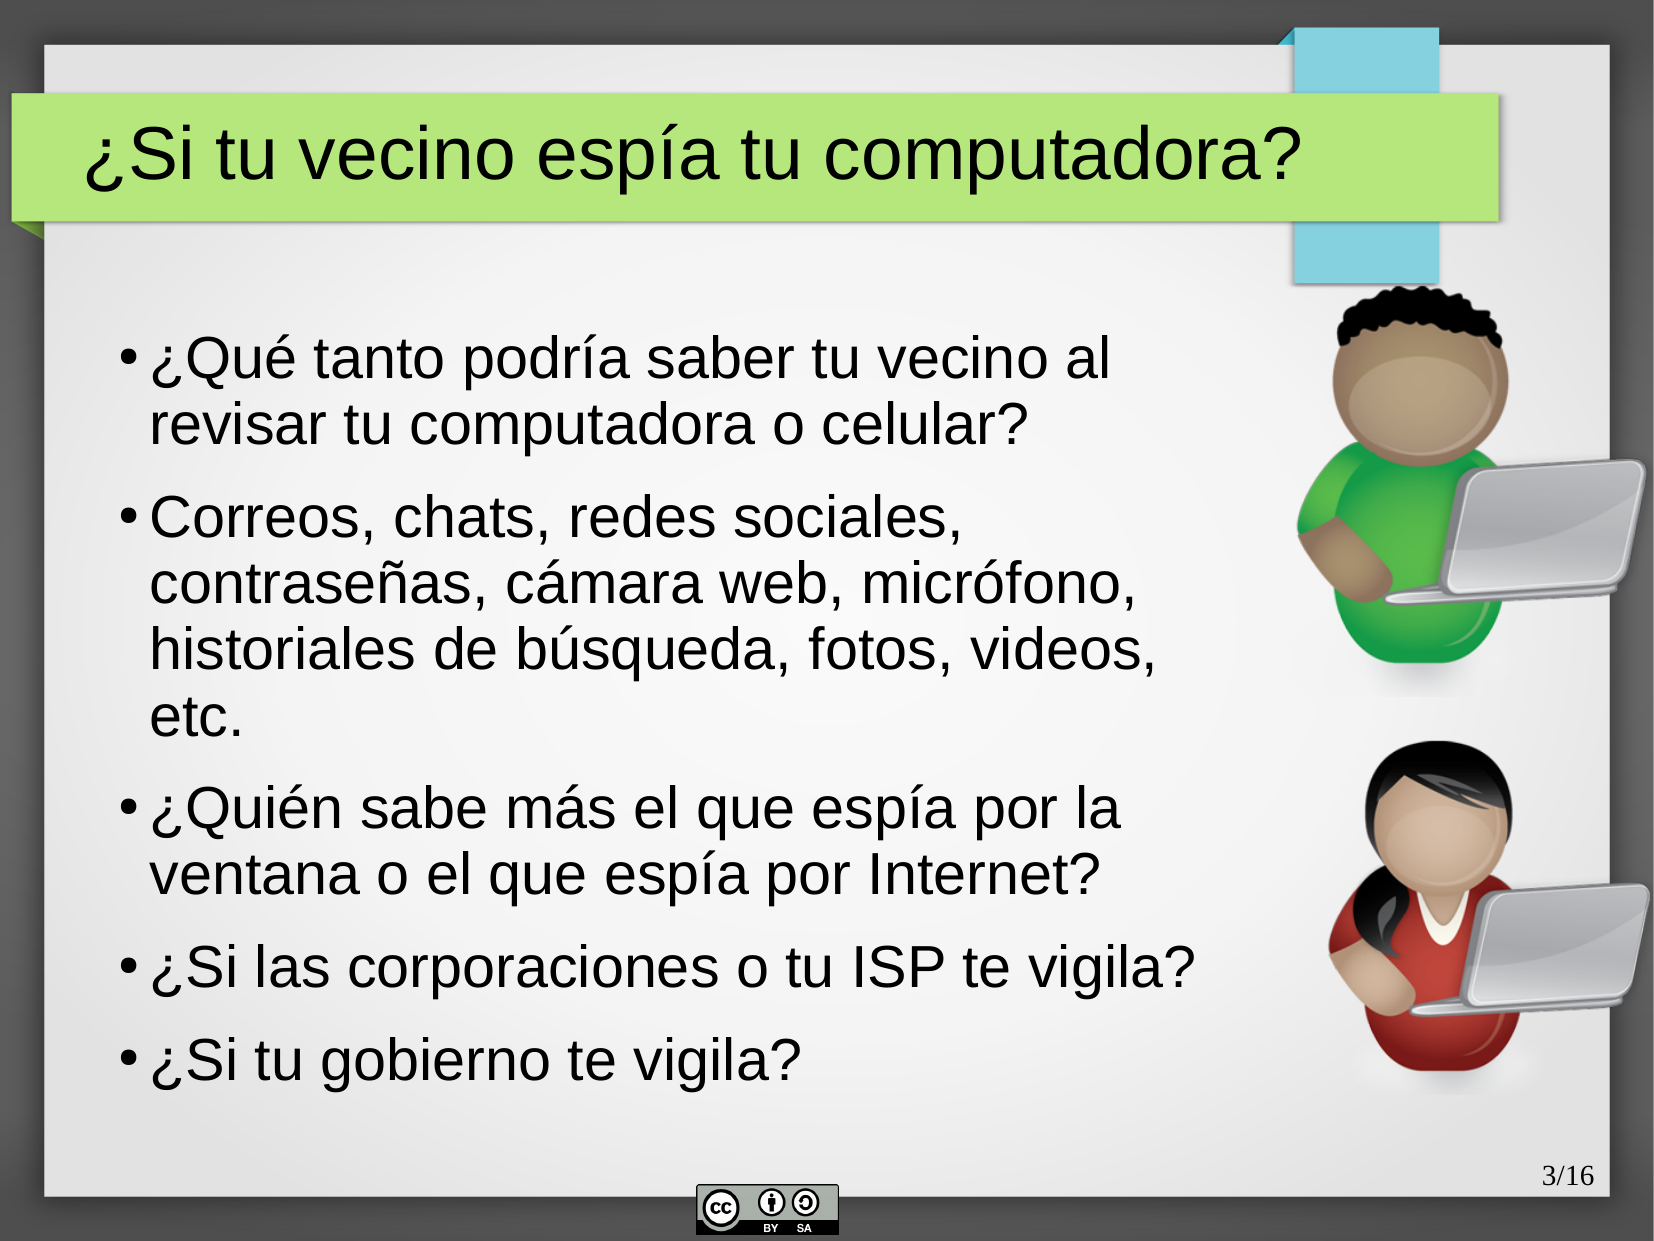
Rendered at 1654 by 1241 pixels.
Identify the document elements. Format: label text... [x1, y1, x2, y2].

picture [0, 0, 1654, 1241]
title ¿Si tu vecino espía tu computadora? [82, 69, 1489, 238]
list ¿Qué tanto podría saber tu vecino al revisar tu computadora o celular? Correos, chats, redes sociales, contraseñas, cámara web, micrófono, historiales de búsqueda, fotos, videos, etc. ¿Quién sabe más el que espía por la ventana o el que espía por Internet? ¿Si las corporaciones o tu ISP te vigila? ¿Si tu gobierno te vigila? [118, 324, 1241, 1093]
